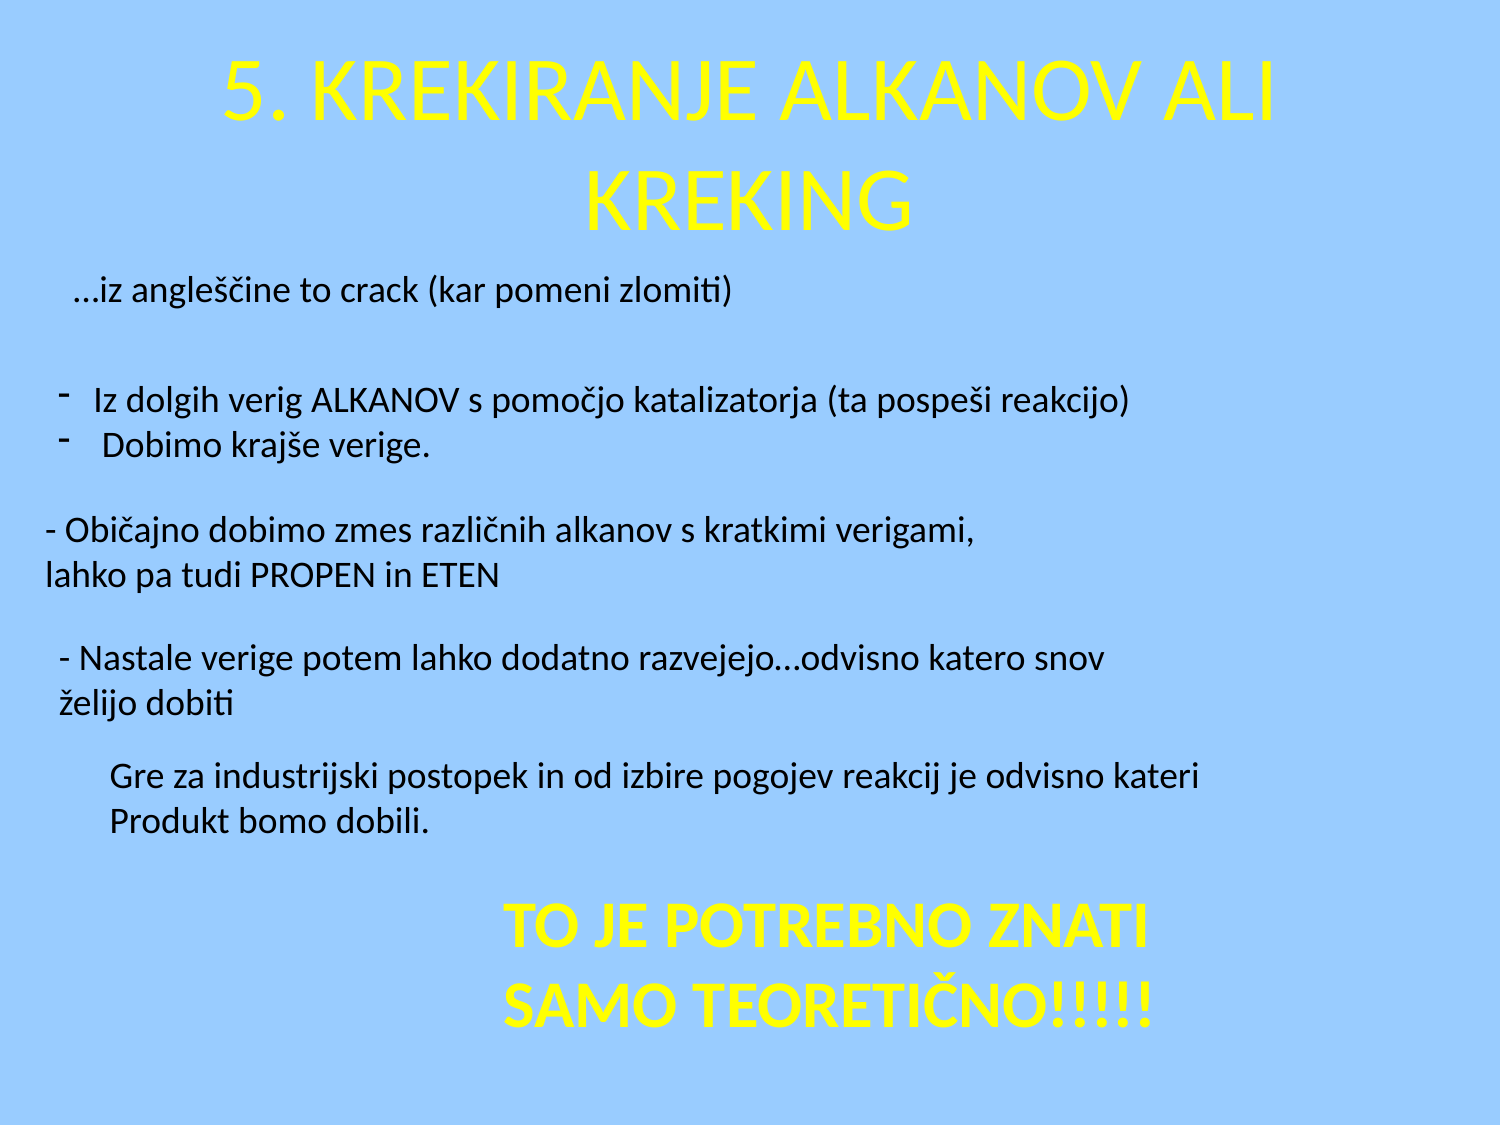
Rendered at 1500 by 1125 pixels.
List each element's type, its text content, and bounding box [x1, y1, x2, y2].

text_box - Običajno dobimo zmes različnih alkanov s kratkimi verigami, lahko pa tudi PROPEN in ETEN [30, 497, 1241, 603]
text_box …iz angleščine to crack (kar pomeni zlomiti) [58, 257, 797, 363]
text_box Gre za industrijski postopek in od izbire pogojev reakcij je odvisno kateri Produkt bomo dobili. [94, 744, 1499, 849]
text_box 5. KREKIRANJE ALKANOV ALI KREKING [74, 45, 1425, 233]
text_box Iz dolgih verig ALKANOV s pomočjo katalizatorja (ta pospeši reakcijo) Dobimo krajše verige. [43, 367, 1406, 473]
text_box TO JE POTREBNO ZNATI SAMO TEORETIČNO!!!!! [488, 873, 1417, 1049]
text_box - Nastale verige potem lahko dodatno razvejejo…odvisno katero snov želijo dobiti [44, 626, 1394, 731]
